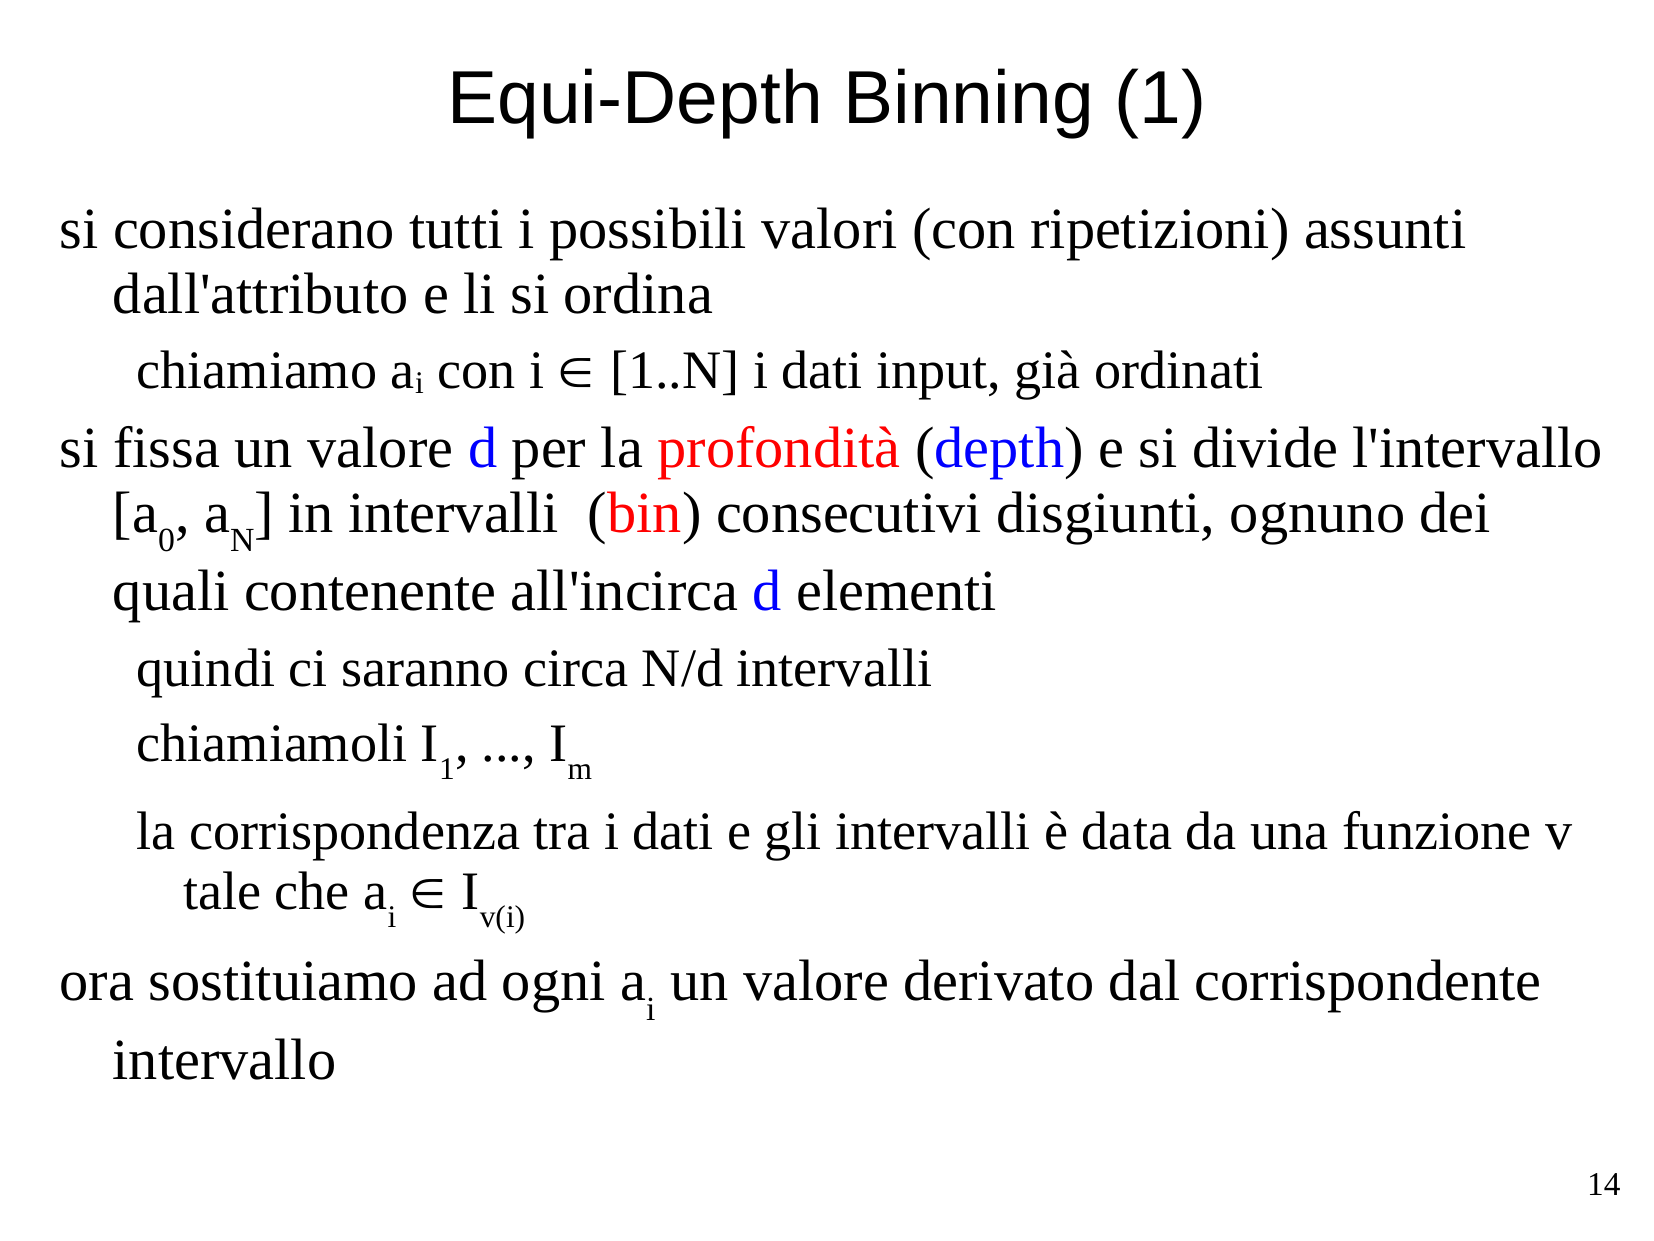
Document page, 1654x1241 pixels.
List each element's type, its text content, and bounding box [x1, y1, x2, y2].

list si considerano tutti i possibili valori (con ripetizioni) assunti dall'attributo e li si ordina chiamiamo ai con i ∈ [1..N] i dati input, già ordinati si fissa un valore d per la profondità (depth) e si divide l'intervallo [a0, aN] in intervalli (bin) consecutivi disgiunti, ognuno dei quali contenente all'incirca d elementi quindi ci saranno circa N/d intervalli chiamiamoli I1, ..., Im la corrispondenza tra i dati e gli intervalli è data da una funzione v tale che ai ∈ Iv(i) ora sostituiamo ad ogni ai un valore derivato dal corrispondente intervallo [42, 196, 1612, 1187]
title Equi-Depth Binning (1) [37, 30, 1617, 166]
